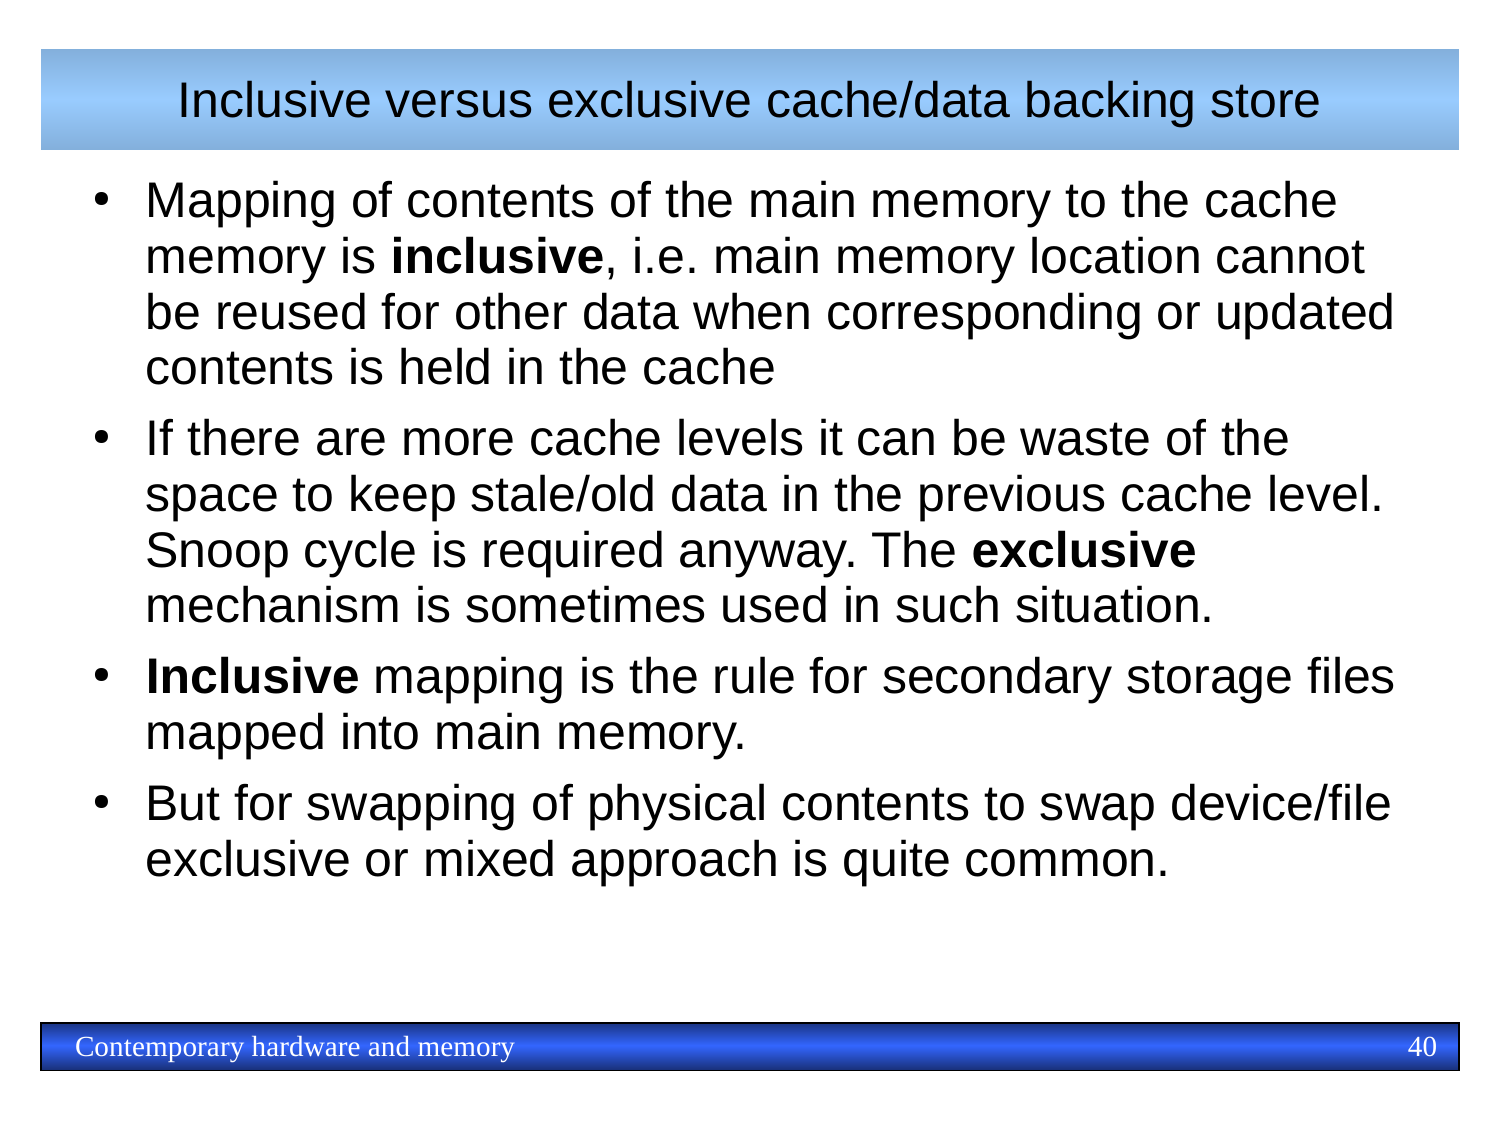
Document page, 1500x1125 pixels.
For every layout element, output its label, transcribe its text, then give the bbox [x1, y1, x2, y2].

title Inclusive versus exclusive cache/data backing store [41, 49, 1459, 150]
list Mapping of contents of the main memory to the cache memory is inclusive, i.e. main memory location cannot be reused for other data when corresponding or updated contents is held in the cache If there are more cache levels it can be waste of the space to keep stale/old data in the previous cache level. Snoop cycle is required anyway. The exclusive mechanism is sometimes used in such situation. Inclusive mapping is the rule for secondary storage files mapped into main memory. But for swapping of physical contents to swap device/file exclusive or mixed approach is quite common. [75, 172, 1426, 988]
